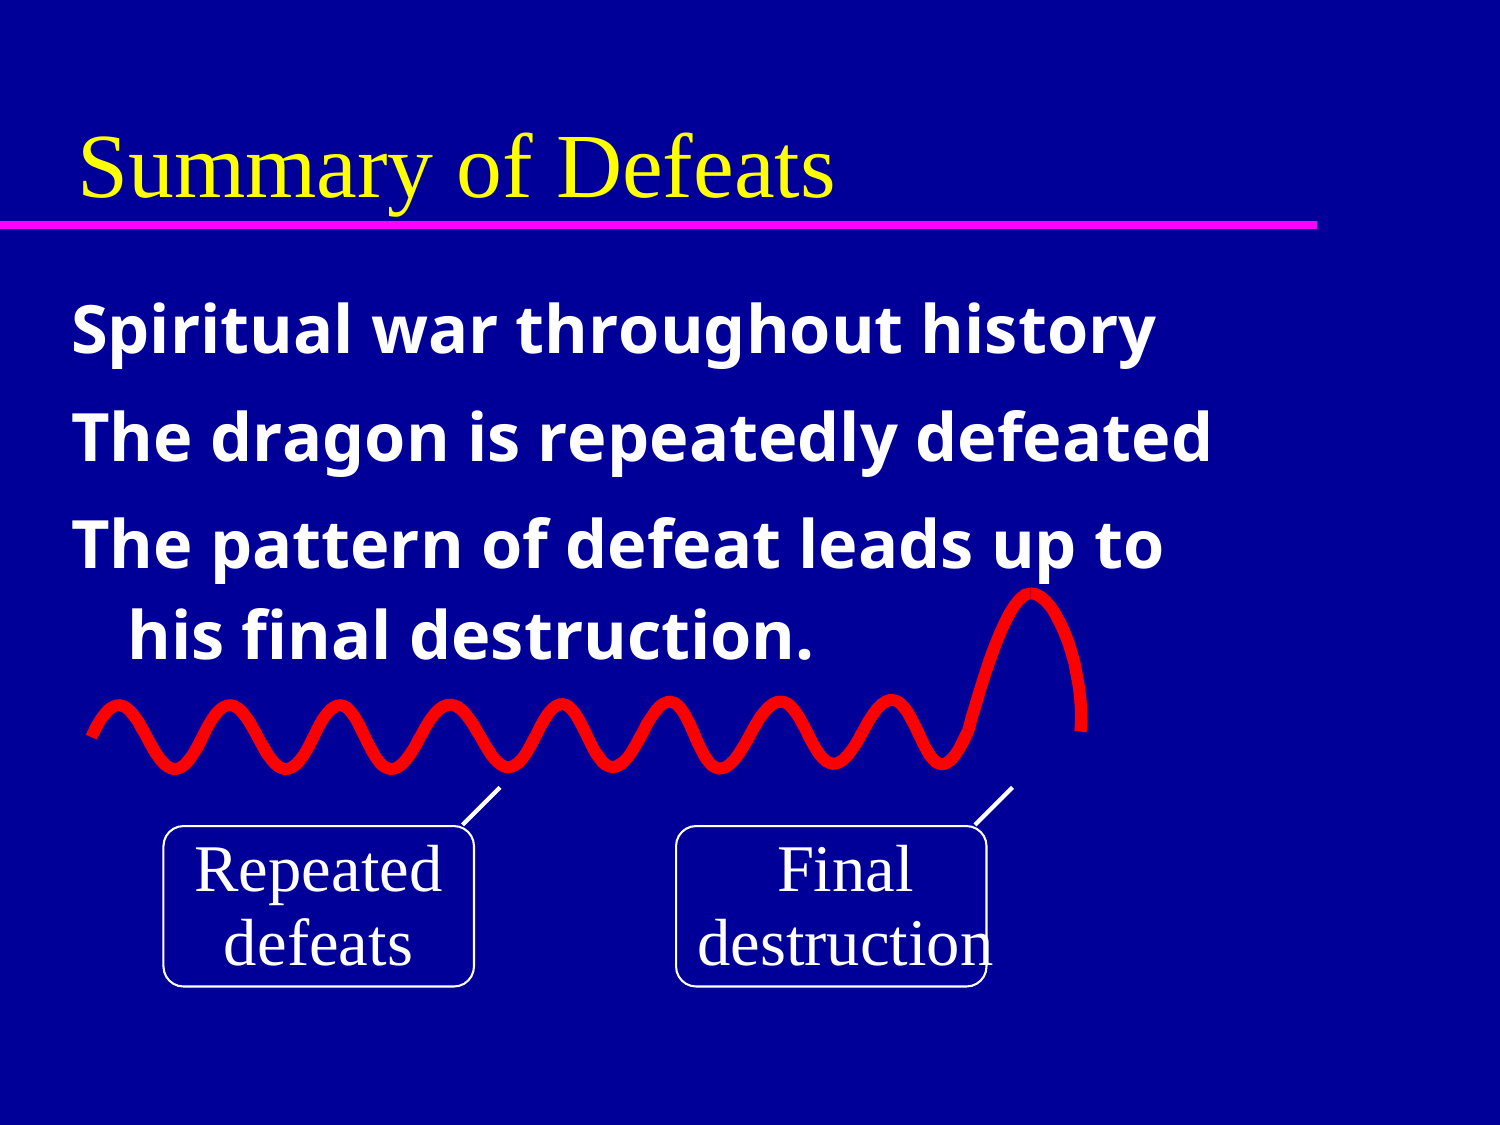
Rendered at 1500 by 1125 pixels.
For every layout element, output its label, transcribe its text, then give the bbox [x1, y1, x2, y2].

title Summary of Defeats [62, 43, 1338, 225]
text_box Final destruction [676, 826, 987, 987]
list Spiritual war throughout history The dragon is repeatedly defeated The pattern of defeat leads up to his final destruction. [55, 275, 1461, 951]
text_box Repeated defeats [163, 826, 474, 987]
text_box [85, 587, 1088, 776]
